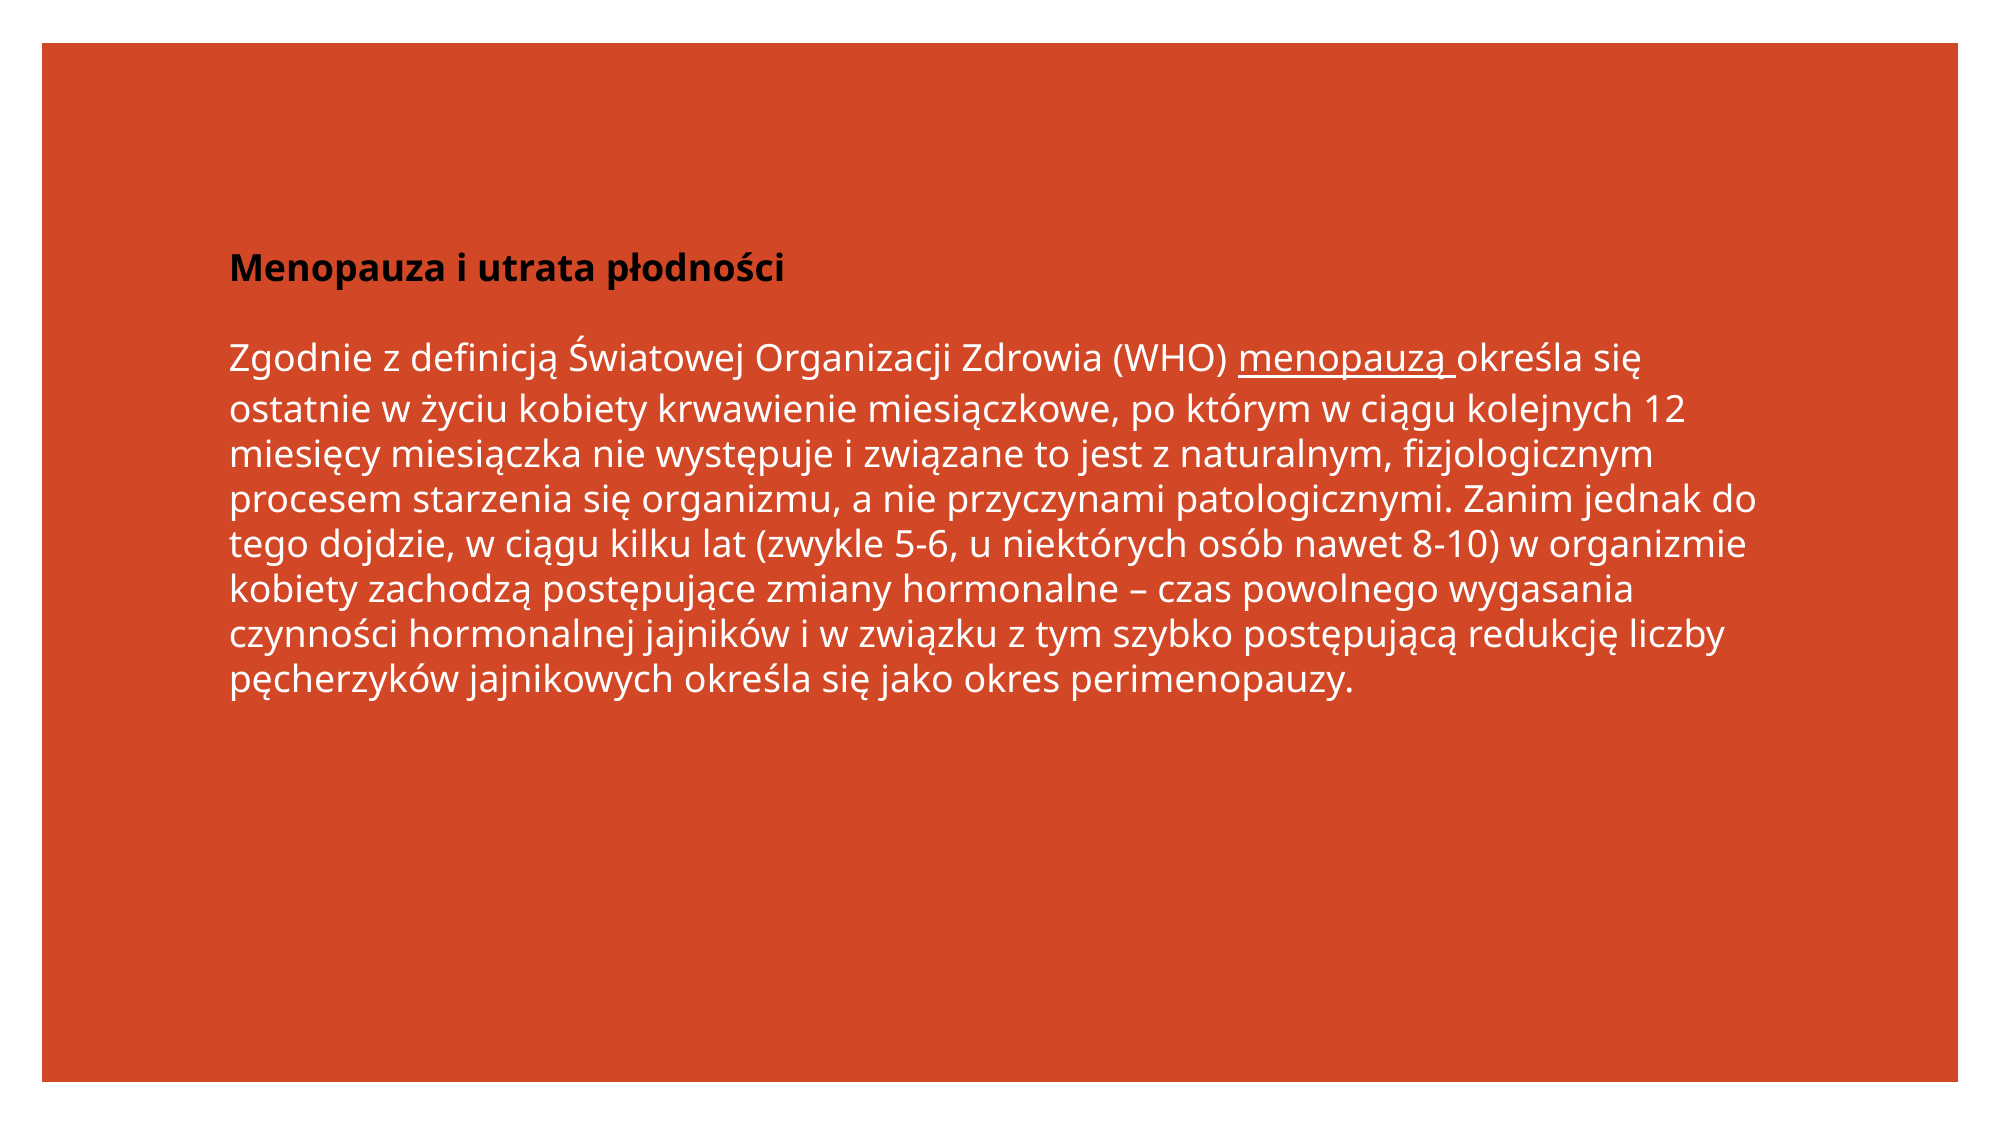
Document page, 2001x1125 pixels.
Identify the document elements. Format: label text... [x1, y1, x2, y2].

text_box Menopauza i utrata płodności Zgodnie z definicją Światowej Organizacji Zdrowia (WHO) menopauzą określa się ostatnie w życiu kobiety krwawienie miesiączkowe, po którym w ciągu kolejnych 12 miesięcy miesiączka nie występuje i związane to jest z naturalnym, fizjologicznym procesem starzenia się organizmu, a nie przyczynami patologicznymi. Zanim jednak do tego dojdzie, w ciągu kilku lat (zwykle 5-6, u niektórych osób nawet 8-10) w organizmie kobiety zachodzą postępujące zmiany hormonalne – czas powolnego wygasania czynności hormonalnej jajników i w związku z tym szybko postępującą redukcję liczby pęcherzyków jajnikowych określa się jako okres perimenopauzy. [213, 236, 1776, 707]
